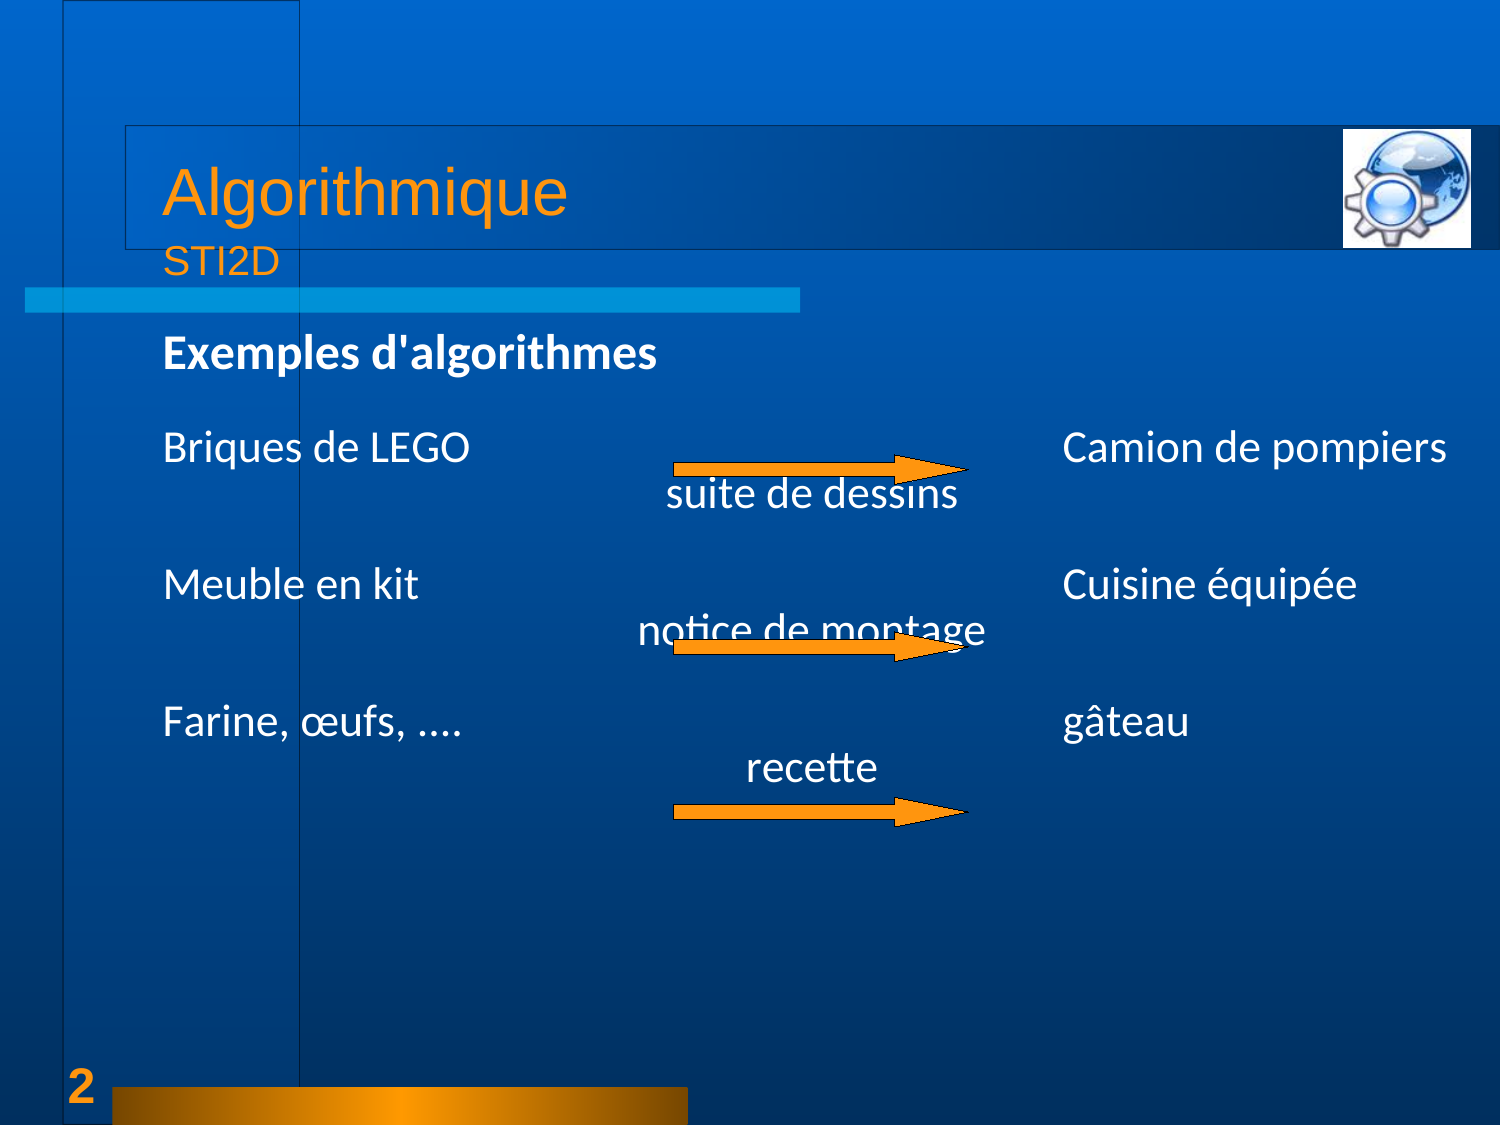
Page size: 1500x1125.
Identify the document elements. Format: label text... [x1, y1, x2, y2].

text_box Exemples d'algorithmes Briques de LEGO Camion de pompiers suite de dessins Meuble en kit Cuisine équipée notice de montage Farine, œufs, .... gâteau recette [147, 324, 1477, 903]
text_box [673, 797, 969, 827]
picture [1343, 129, 1471, 248]
text_box [673, 454, 969, 485]
text_box [673, 631, 969, 662]
